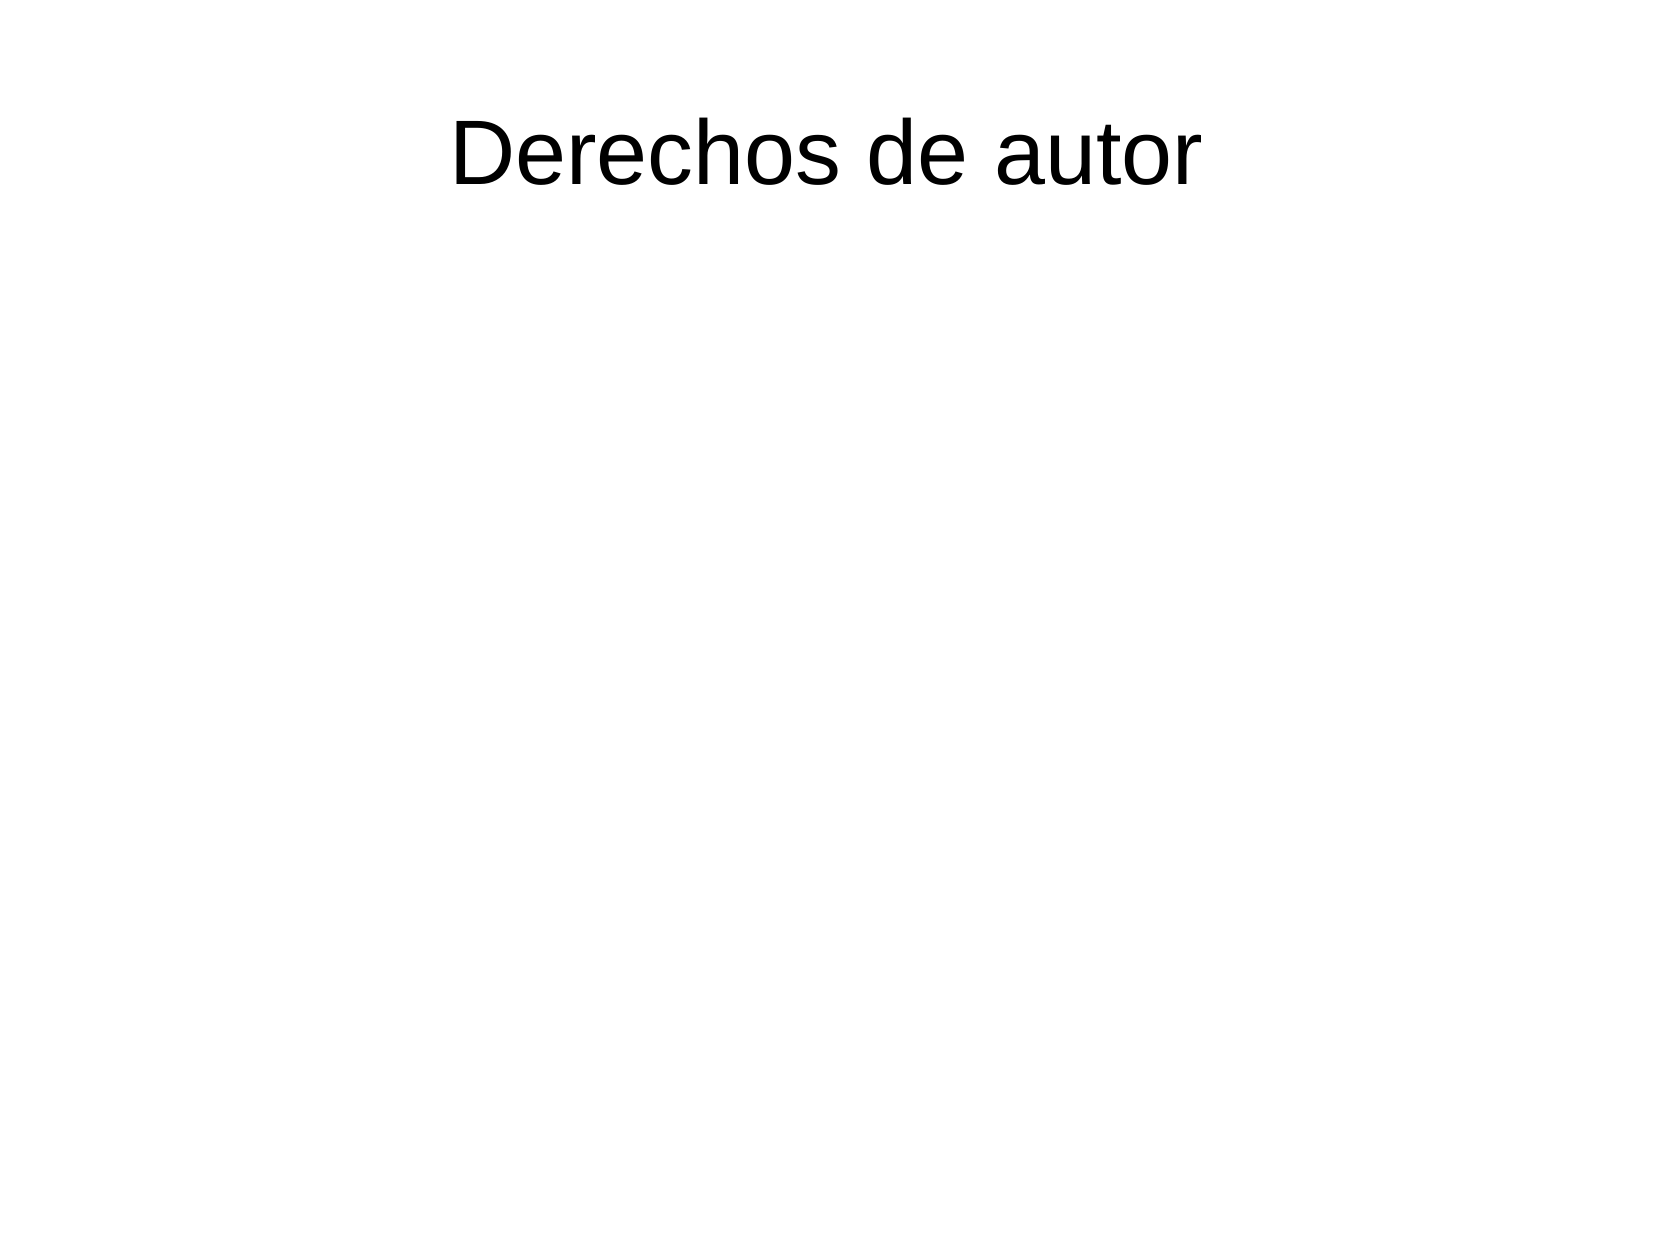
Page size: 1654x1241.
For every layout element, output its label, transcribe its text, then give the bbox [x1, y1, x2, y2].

title Derechos de autor [82, 49, 1571, 257]
